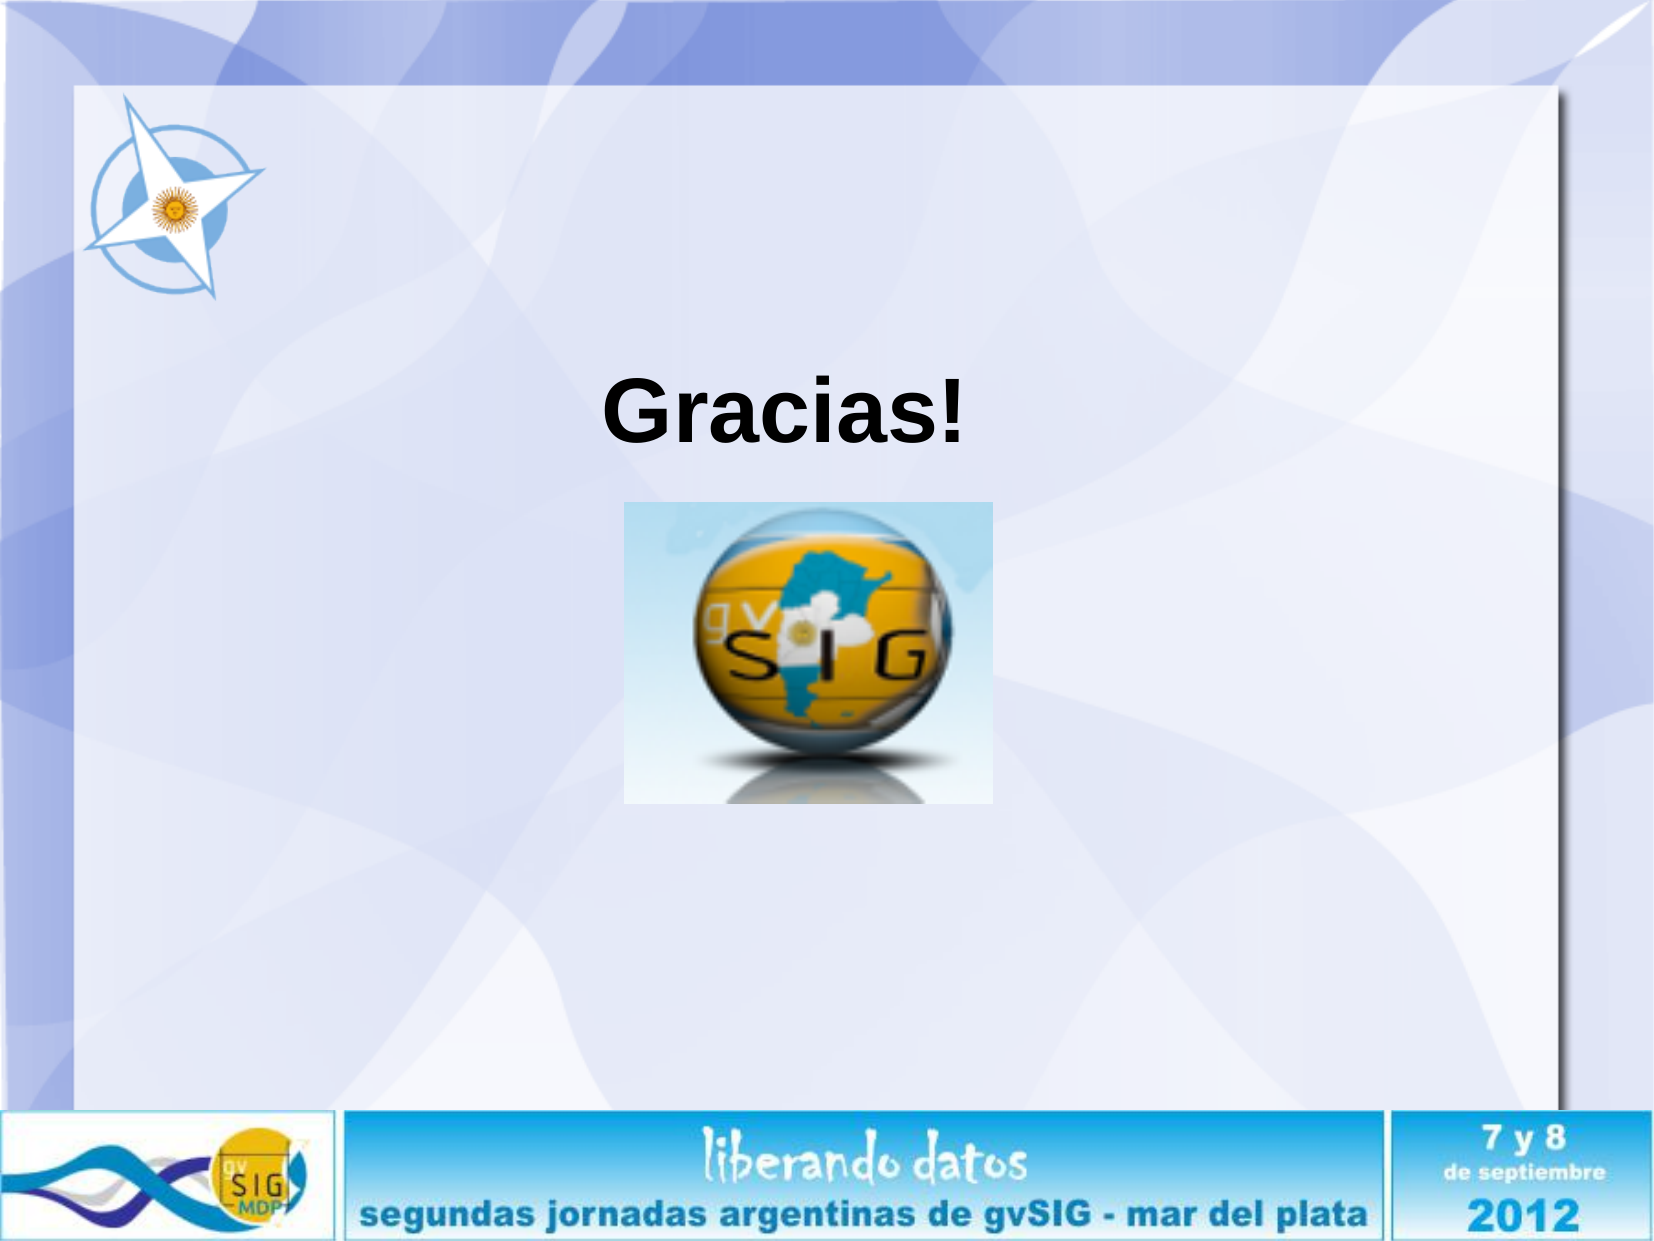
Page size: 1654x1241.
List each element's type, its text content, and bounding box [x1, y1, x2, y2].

title Gracias! [59, 307, 1512, 515]
picture [0, 0, 1654, 1241]
